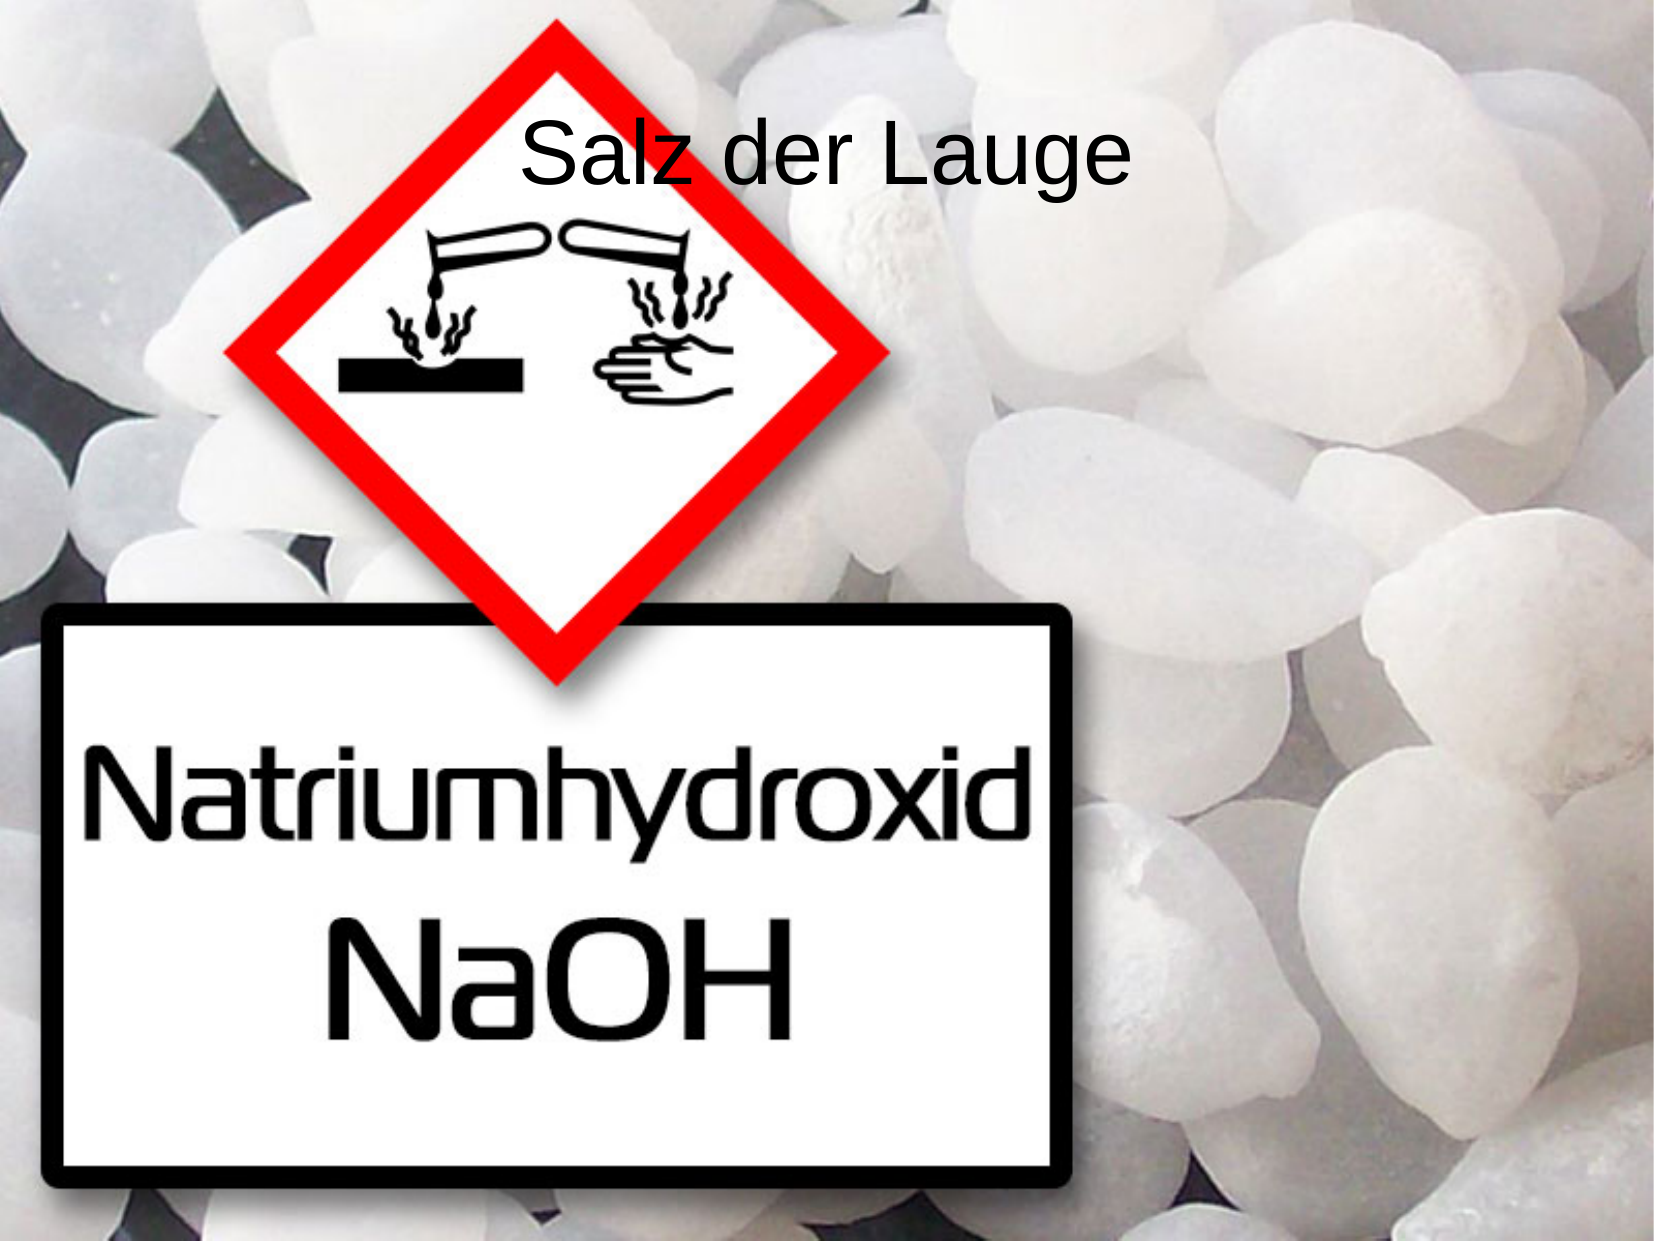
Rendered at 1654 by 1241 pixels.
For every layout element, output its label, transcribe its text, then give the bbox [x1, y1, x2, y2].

picture [0, 0, 1654, 1241]
list [82, 290, 1538, 1010]
title Salz der Lauge [82, 49, 1571, 257]
